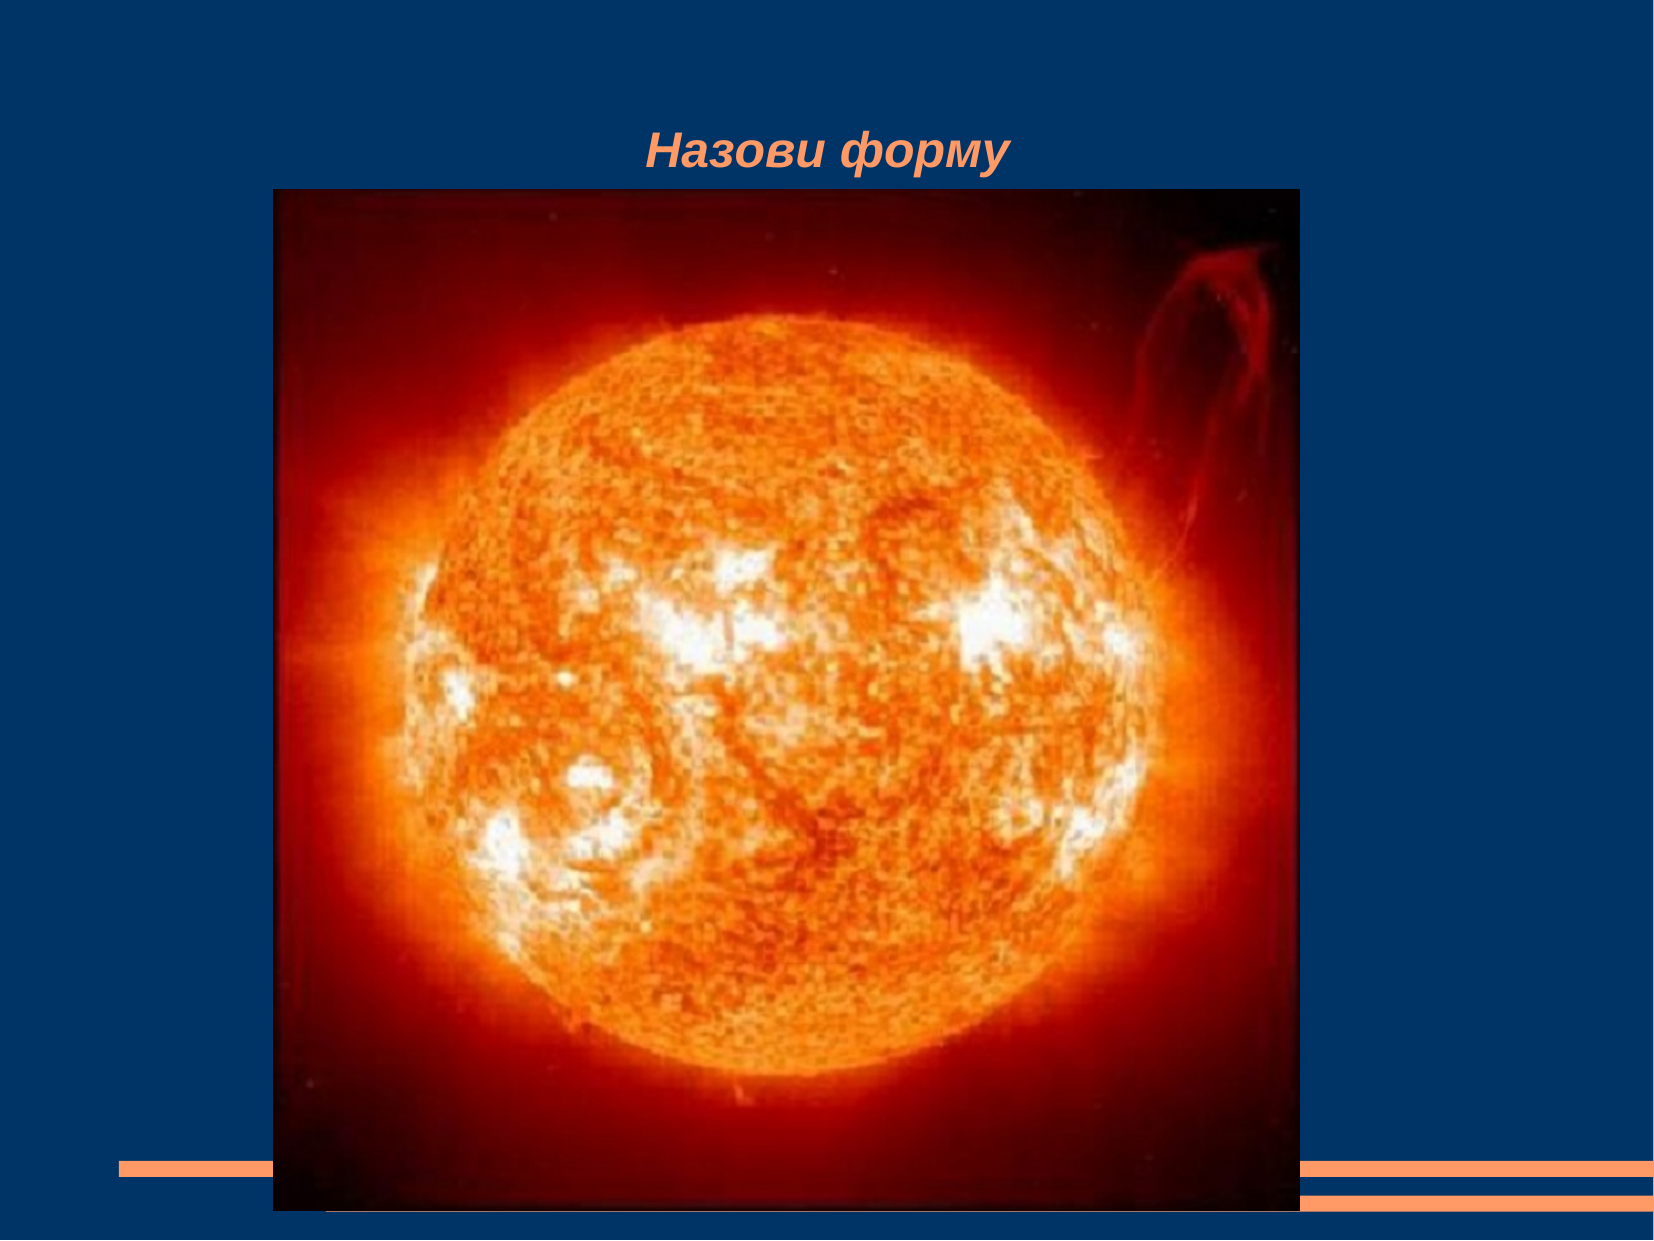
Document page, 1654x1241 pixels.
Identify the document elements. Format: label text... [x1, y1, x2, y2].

picture [273, 189, 1300, 1211]
title Назови форму [121, 46, 1534, 254]
